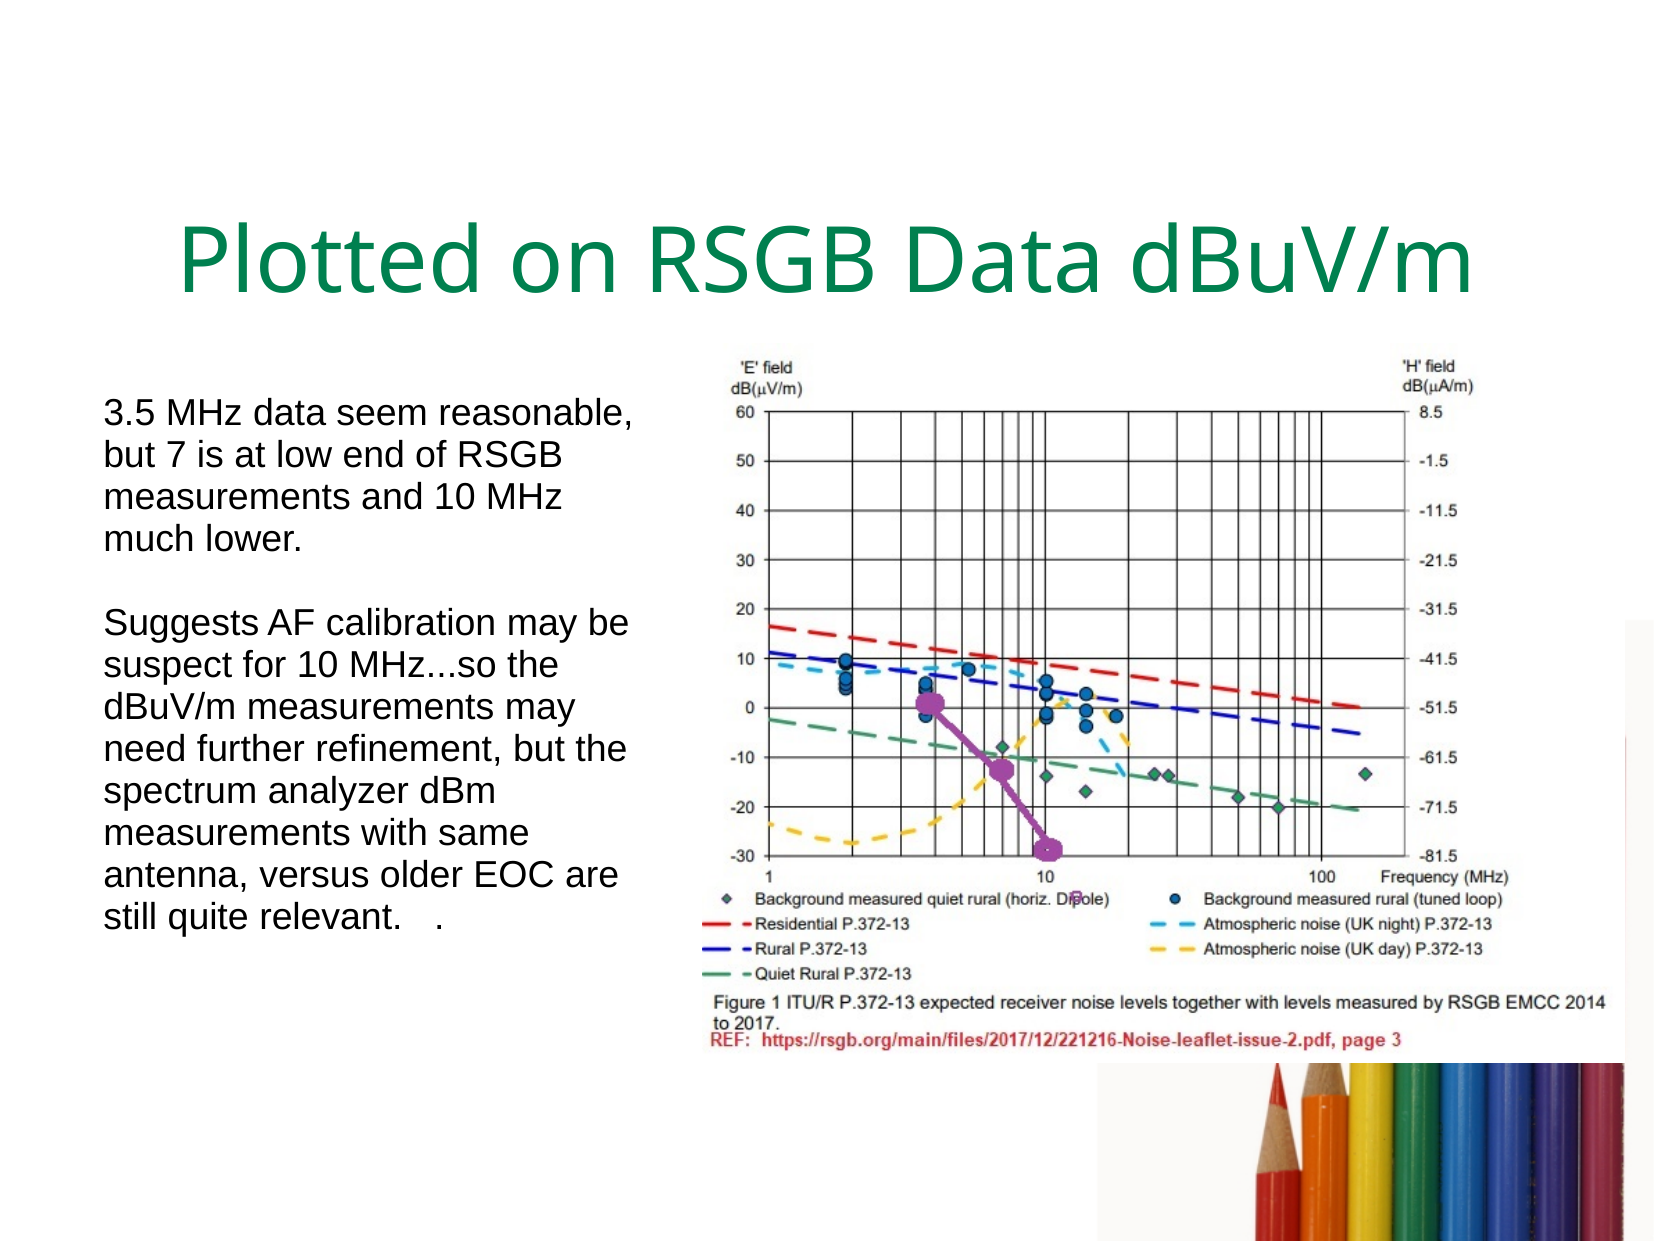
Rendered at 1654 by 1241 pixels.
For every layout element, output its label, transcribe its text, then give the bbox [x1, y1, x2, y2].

title Plotted on RSGB Data dBuV/m [147, 153, 1506, 361]
picture [0, 0, 1654, 1241]
text_box 3.5 MHz data seem reasonable, but 7 is at low end of RSGB measurements and 10 MHz much lower. Suggests AF calibration may be suspect for 10 MHz...so the dBuV/m measurements may need further refinement, but the spectrum analyzer dBm measurements with same antenna, versus older EOC are still quite relevant. . [88, 383, 680, 945]
